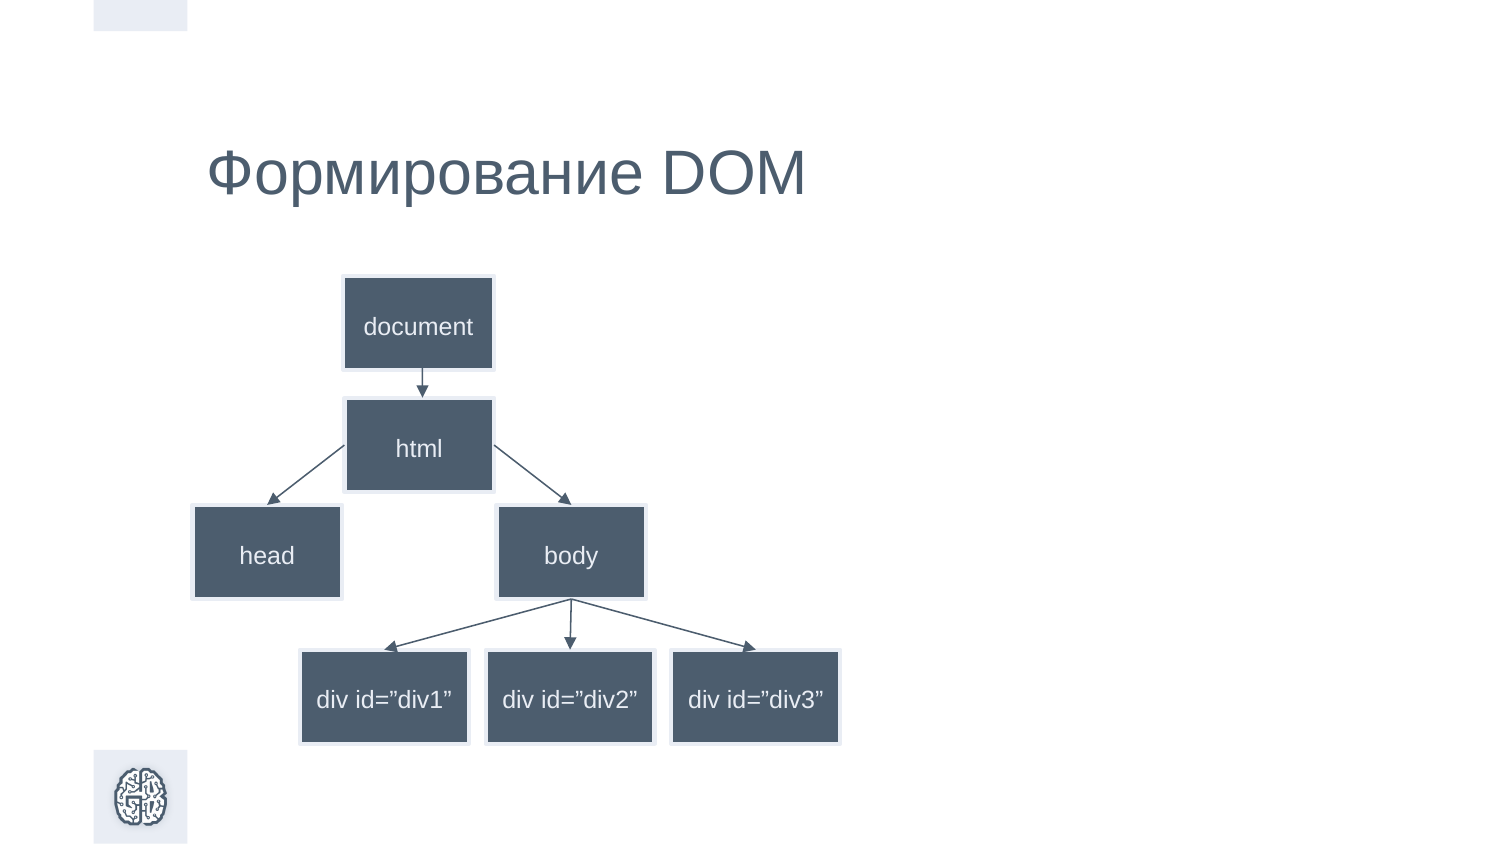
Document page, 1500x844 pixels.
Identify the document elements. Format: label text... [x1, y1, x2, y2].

text_box document [343, 275, 495, 370]
title Формирование DOM [186, 94, 1311, 244]
text_box div id=”div1” [299, 649, 469, 744]
text_box html [344, 398, 495, 493]
picture [106, 760, 175, 834]
text_box div id=”div3” [671, 649, 841, 744]
text_box div id=”div2” [485, 649, 655, 744]
text_box body [496, 504, 647, 599]
text_box head [192, 504, 343, 599]
